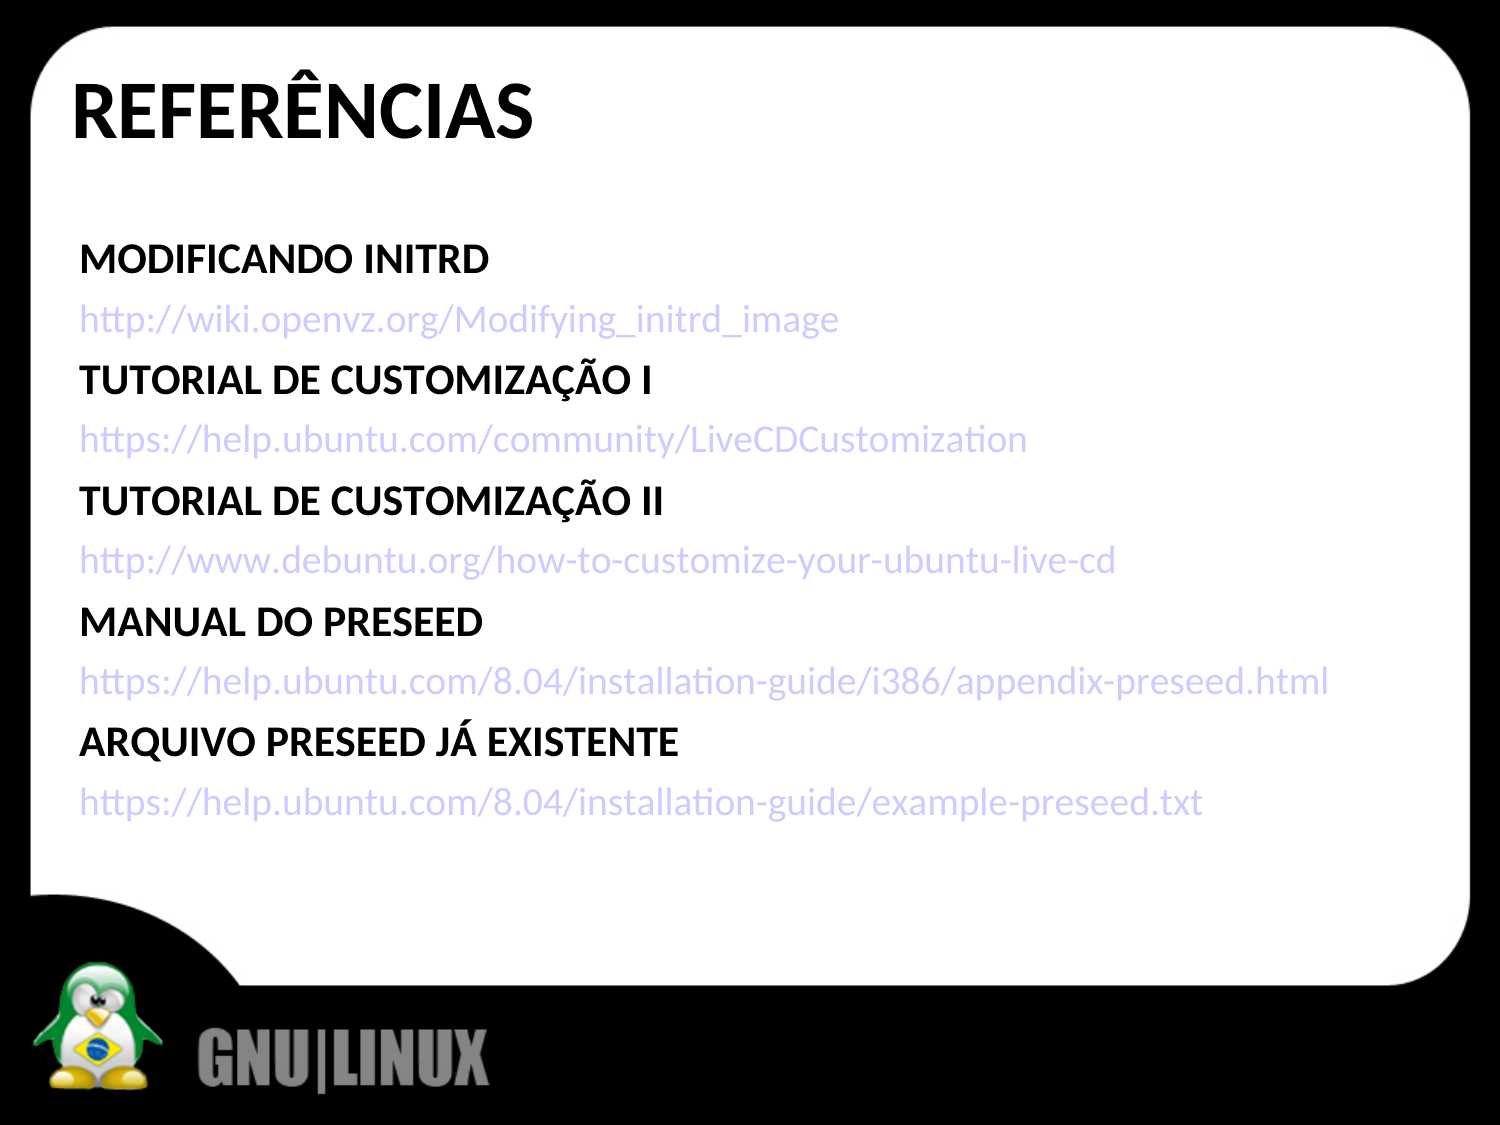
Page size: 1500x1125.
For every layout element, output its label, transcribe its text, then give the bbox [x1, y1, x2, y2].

picture [0, 0, 1500, 1125]
text_box REFERÊNCIAS [56, 11, 1407, 200]
text_box MODIFICANDO INITRD http://wiki.openvz.org/Modifying_initrd_image TUTORIAL DE CUSTOMIZAÇÃO I https://help.ubuntu.com/community/LiveCDCustomization TUTORIAL DE CUSTOMIZAÇÃO II http://www.debuntu.org/how-to-customize-your-ubuntu-live-cd MANUAL DO PRESEED https://help.ubuntu.com/8.04/installation-guide/i386/appendix-preseed.html ARQUIVO PRESEED JÁ EXISTENTE https://help.ubuntu.com/8.04/installation-guide/example-preseed.txt [46, 222, 1500, 966]
